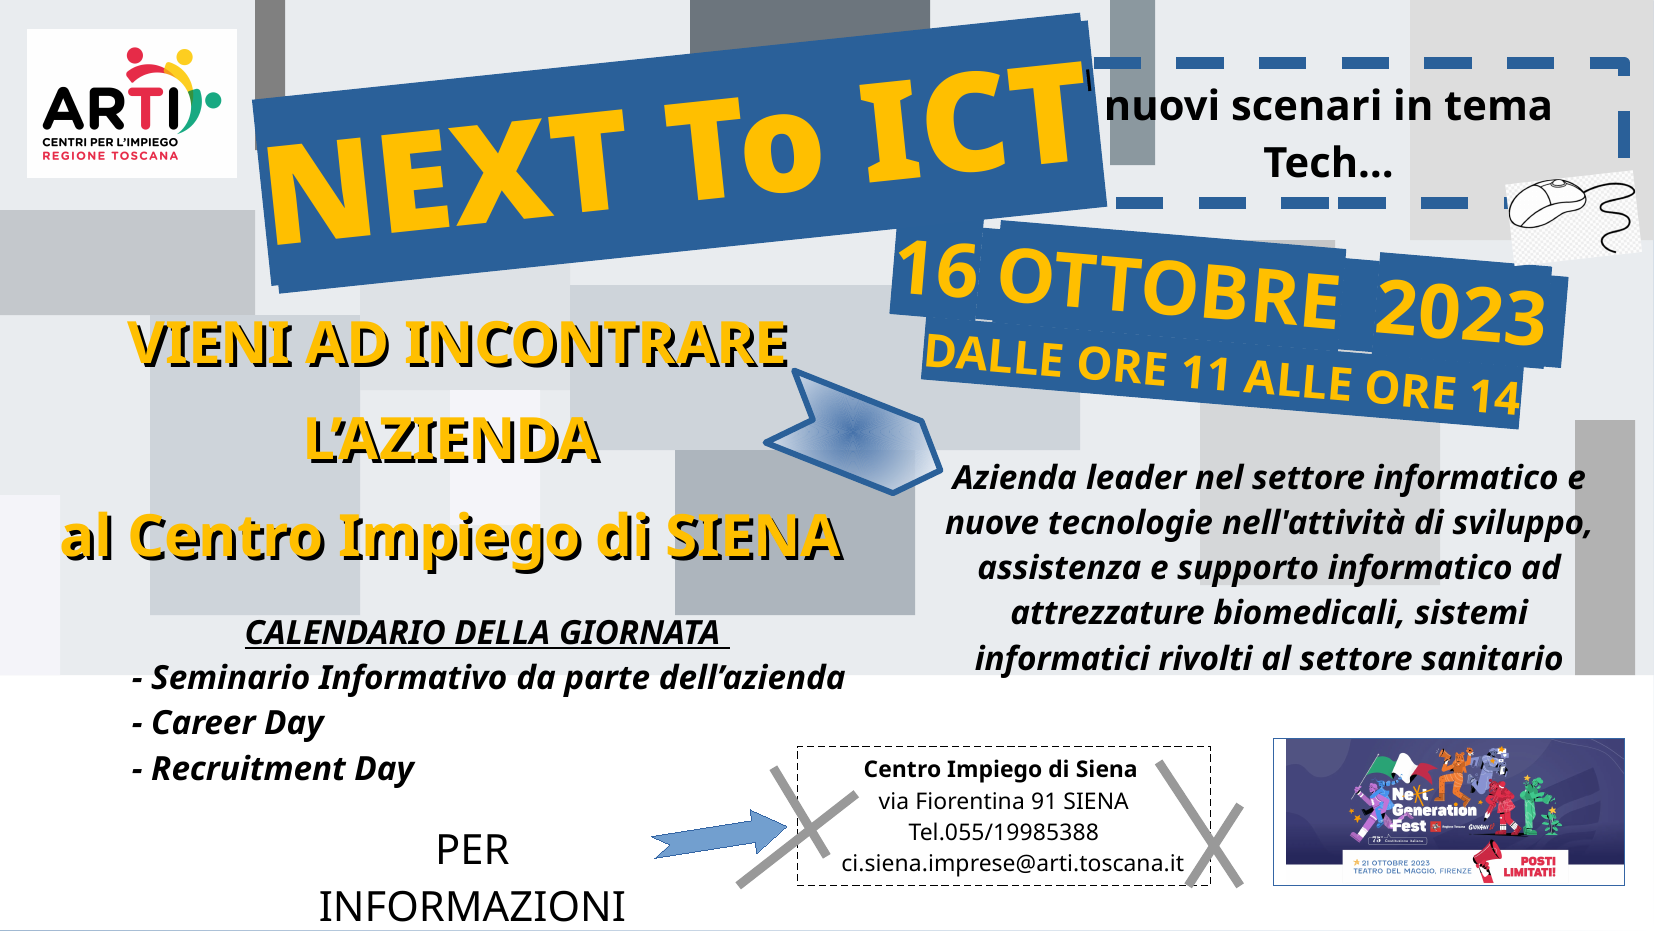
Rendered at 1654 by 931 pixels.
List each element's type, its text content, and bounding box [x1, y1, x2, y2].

picture [27, 29, 237, 178]
text_box Centro Impiego di Siena via Fiorentina 91 SIENA Tel.055/19985388 ci.siena.imprese@arti.toscana.it [797, 746, 1211, 886]
text_box NEXT to ICT [236, 0, 1145, 312]
text_box 16 OTTOBRE 2023 dalle ore 11 alle ore 14 [837, 222, 1624, 446]
text_box VIENI AD INCONTRARE L’AZIENDA al Centro Impiego di SIENA [29, 287, 886, 591]
text_box CALENDARIO DELLA GIORNATA - Seminario Informativo da parte dell’azienda - Career Day - Recruitment Day [29, 601, 945, 798]
text_box PER INFORMAZIONI [265, 806, 680, 886]
text_box nuovi scenari in tema Tech… [1129, 62, 1625, 142]
text_box [765, 370, 941, 494]
text_box Azienda leader nel settore informatico e nuove tecnologie nell'attività di sviluppo, assistenza e supporto informatico ad attrezzature biomedicali, sistemi informatici rivolti al settore sanitario [915, 446, 1625, 688]
text_box [651, 809, 787, 859]
picture [1273, 738, 1625, 886]
picture [1505, 170, 1642, 266]
